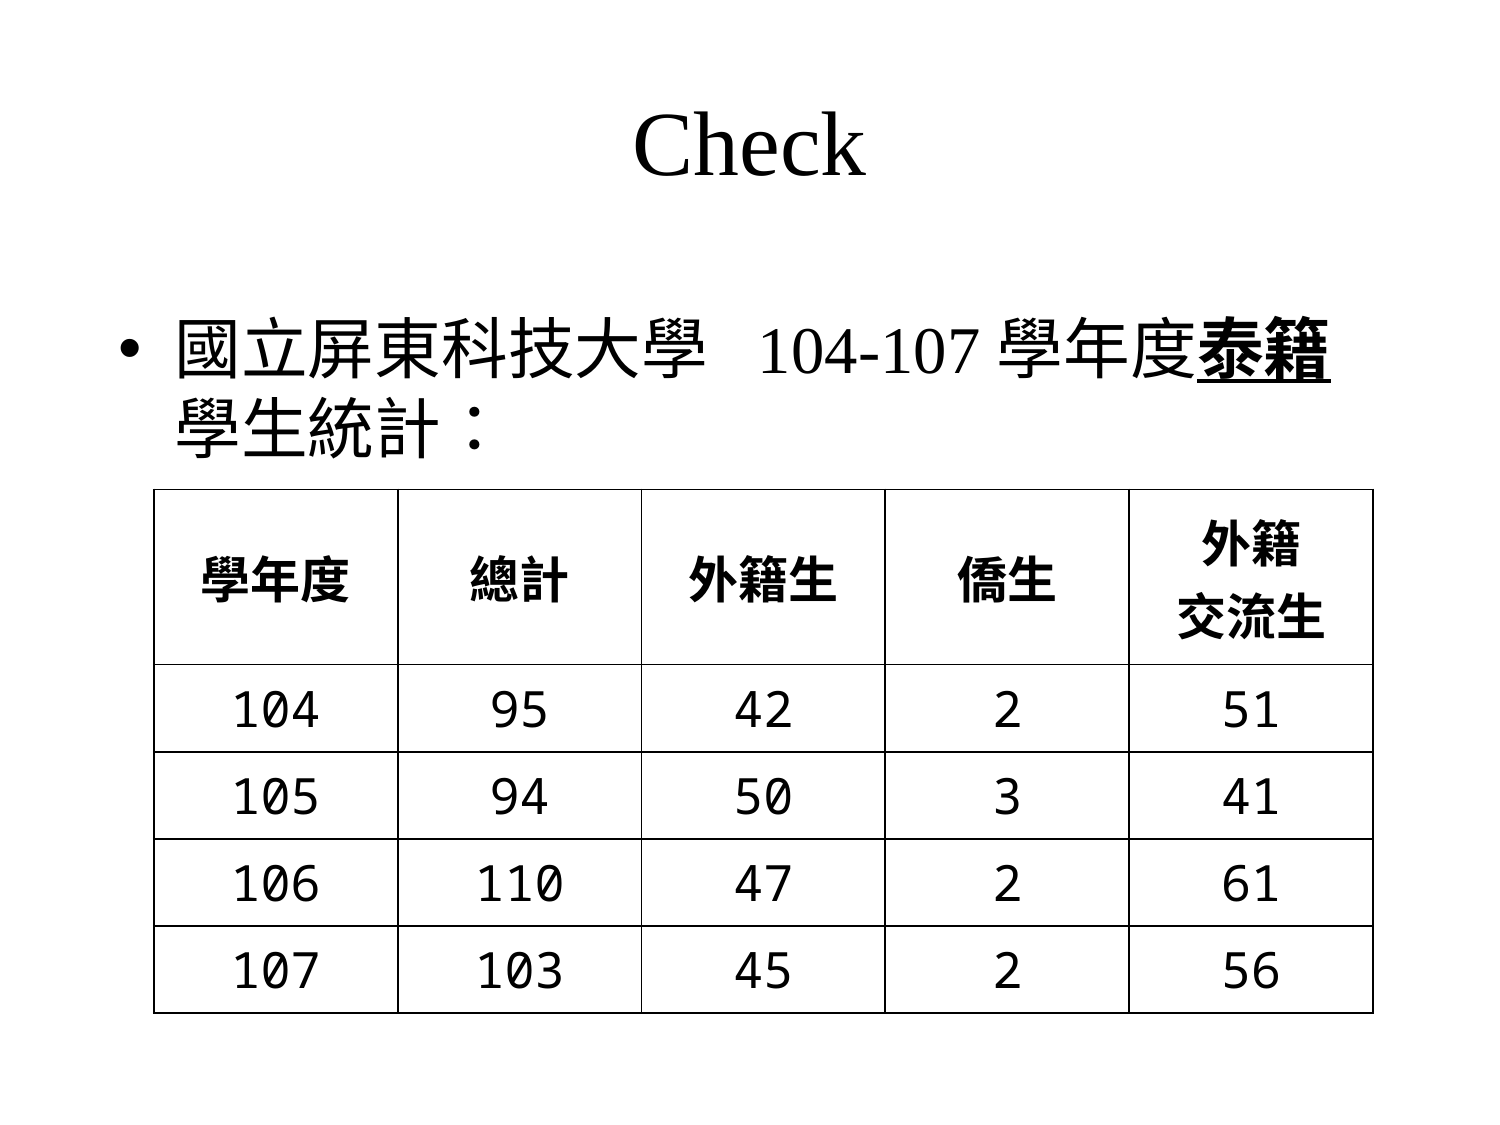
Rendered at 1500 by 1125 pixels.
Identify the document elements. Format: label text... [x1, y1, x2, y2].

table_header 學年度 [155, 490, 397, 664]
table_cell 61 [1130, 840, 1372, 925]
table_cell 56 [1130, 927, 1372, 1012]
list 國立屏東科技大學 104-107學年度泰籍學生統計： [103, 299, 1397, 1014]
table_cell 104 [155, 665, 397, 751]
table_cell 47 [642, 840, 884, 925]
table_header 外籍生 [642, 490, 884, 664]
table_header 外籍 交流生 [1130, 490, 1372, 664]
table_cell 3 [886, 753, 1128, 838]
table_cell 51 [1130, 665, 1372, 751]
table_cell 94 [399, 753, 641, 838]
table_cell 110 [399, 840, 641, 925]
table_cell 95 [399, 665, 641, 751]
table_header 僑生 [886, 490, 1128, 664]
table_cell 106 [155, 840, 397, 925]
table_header 總計 [399, 490, 641, 664]
table_cell 50 [642, 753, 884, 838]
title Check [75, 45, 1425, 233]
table_cell 2 [886, 840, 1128, 925]
table_cell 2 [886, 665, 1128, 751]
table_cell 2 [886, 927, 1128, 1012]
table_cell 45 [642, 927, 884, 1012]
table_cell 41 [1130, 753, 1372, 838]
table_cell 103 [399, 927, 641, 1012]
table_cell 107 [155, 927, 397, 1012]
table_cell 42 [642, 665, 884, 751]
table_cell 105 [155, 753, 397, 838]
